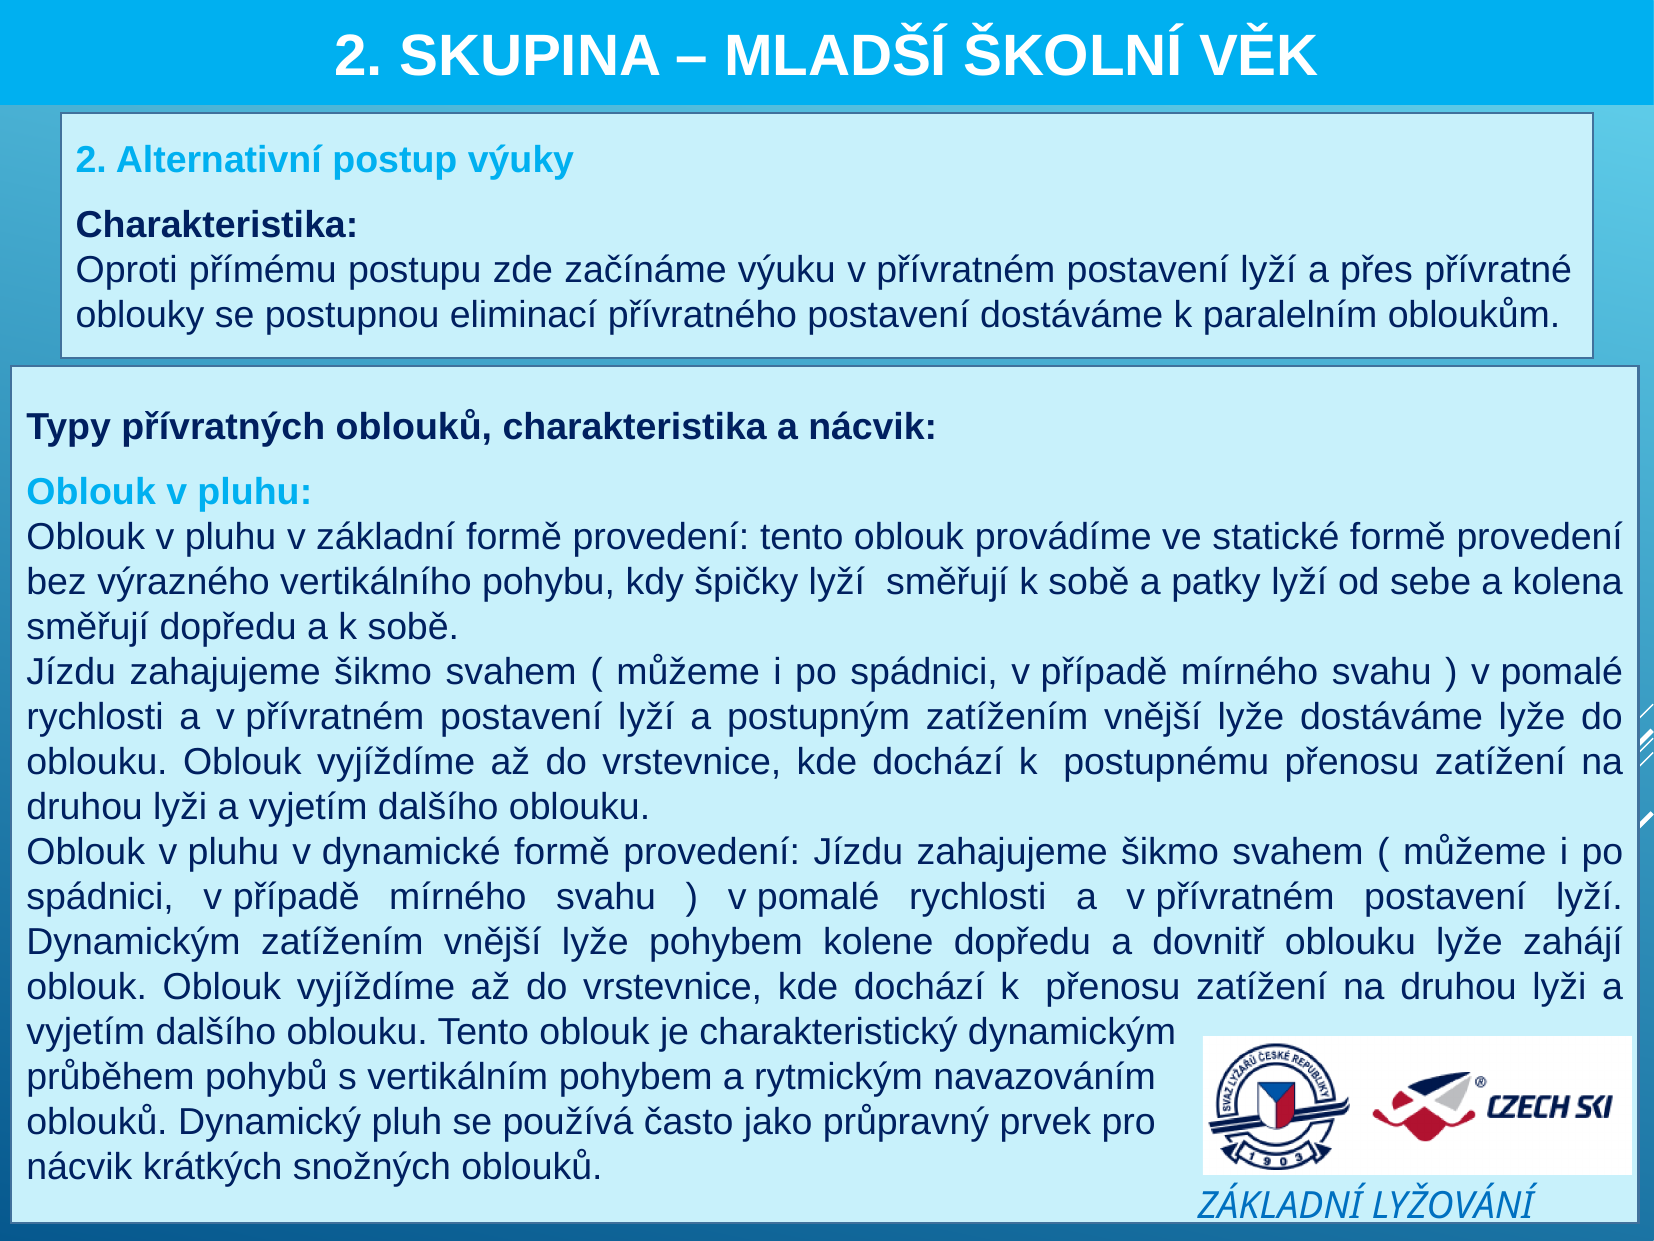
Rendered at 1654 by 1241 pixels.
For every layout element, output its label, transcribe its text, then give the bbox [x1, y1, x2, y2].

text_box Typy přívratných oblouků, charakteristika a nácvik: Oblouk v pluhu: Oblouk v pluhu v základní formě provedení: tento oblouk provádíme ve statické formě provedení bez výrazného vertikálního pohybu, kdy špičky lyží směřují k sobě a patky lyží od sebe a kolena směřují dopředu a k sobě. Jízdu zahajujeme šikmo svahem ( můžeme i po spádnici, v případě mírného svahu ) v pomalé rychlosti a v přívratném postavení lyží a postupným zatížením vnější lyže dostáváme lyže do oblouku. Oblouk vyjíždíme až do vrstevnice, kde dochází k postupnému přenosu zatížení na druhou lyži a vyjetím dalšího oblouku. Oblouk v pluhu v dynamické formě provedení: Jízdu zahajujeme šikmo svahem ( můžeme i po spádnici, v případě mírného svahu ) v pomalé rychlosti a v přívratném postavení lyží. Dynamickým zatížením vnější lyže pohybem kolene dopředu a dovnitř oblouku lyže zahájí oblouk. Oblouk vyjíždíme až do vrstevnice, kde dochází k přenosu zatížení na druhou lyži a vyjetím dalšího oblouku. Tento oblouk je charakteristický dynamickým průběhem pohybů s vertikálním pohybem a rytmickým navazováním oblouků. Dynamický pluh se používá často jako průpravný prvek pro nácvik krátkých snožných oblouků. [11, 365, 1639, 1223]
picture [1202, 1036, 1632, 1173]
title 2. Skupina – mladší školní věk [0, 0, 1654, 105]
text_box 2. Alternativní postup výuky Charakteristika: Oproti přímému postupu zde začínáme výuku v přívratném postavení lyží a přes přívratné oblouky se postupnou eliminací přívratného postavení dostáváme k paralelním obloukům. [60, 113, 1593, 358]
text_box ZÁKLADNÍ LYŽOVÁNÍ [1182, 1173, 1644, 1235]
